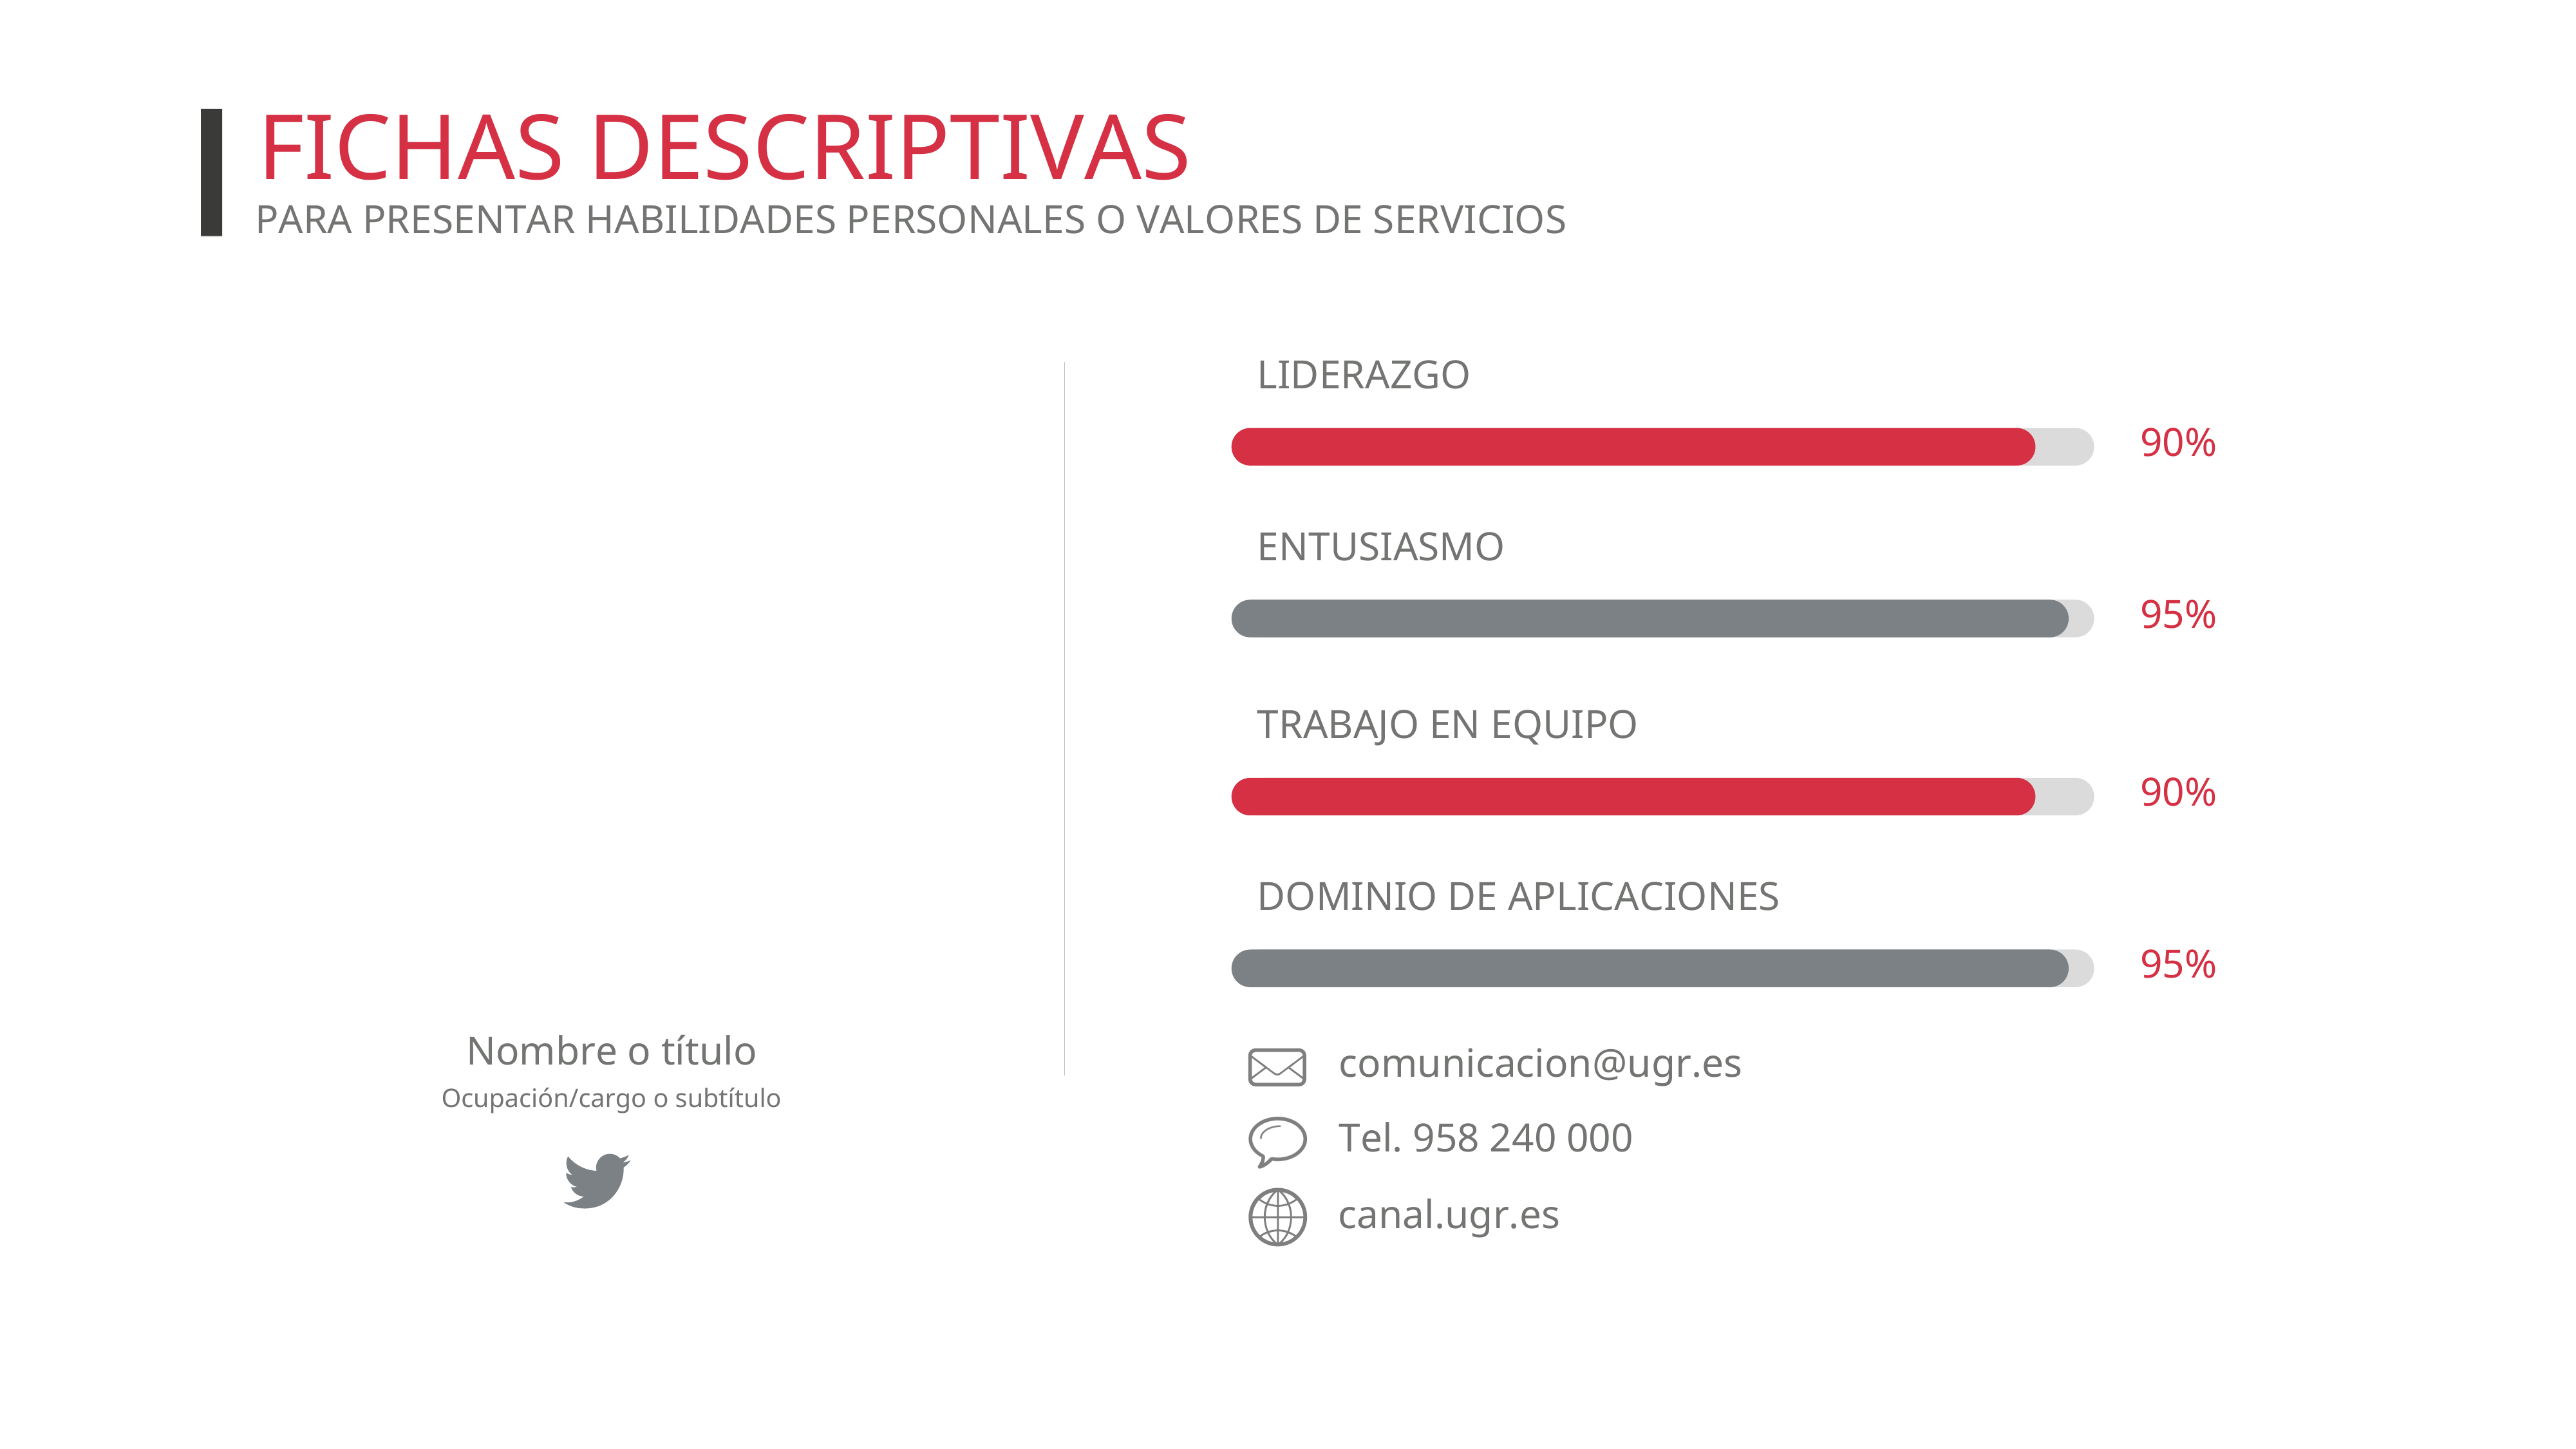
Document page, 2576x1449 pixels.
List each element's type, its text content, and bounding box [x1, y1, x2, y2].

text_box [1231, 777, 2094, 816]
text_box ENTUSIASMO [1231, 508, 2094, 587]
text_box canal.ugr.es [1312, 1177, 2176, 1248]
text_box FICHAS DESCRIPTIVAS [248, 84, 2402, 202]
text_box comunicacion@ugr.es [1313, 1025, 2176, 1099]
text_box Tel. 958 240 000 [1313, 1099, 2176, 1179]
text_box 95% [2114, 926, 2275, 1005]
text_box [1231, 949, 2094, 987]
text_box LIDERAZGO [1231, 336, 2094, 415]
text_box PARA PRESENTAR HABILIDADES PERSONALES O VALORES DE SERVICIOS [245, 189, 2400, 247]
text_box Ocupación/cargo o subtítulo [429, 1076, 794, 1117]
text_box [1248, 1188, 1308, 1247]
text_box [1248, 1048, 1306, 1086]
text_box DOMINIO DE APLICACIONES [1231, 858, 2094, 936]
picture [1248, 1116, 1308, 1170]
text_box [563, 1153, 631, 1209]
text_box [201, 108, 223, 236]
text_box Nombre o título [411, 1021, 813, 1078]
text_box 95% [2114, 576, 2275, 655]
text_box [1231, 428, 2094, 466]
text_box 90% [2114, 404, 2275, 483]
text_box [1231, 600, 2094, 638]
text_box 90% [2114, 754, 2275, 833]
text_box TRABAJO EN EQUIPO [1231, 687, 2094, 765]
